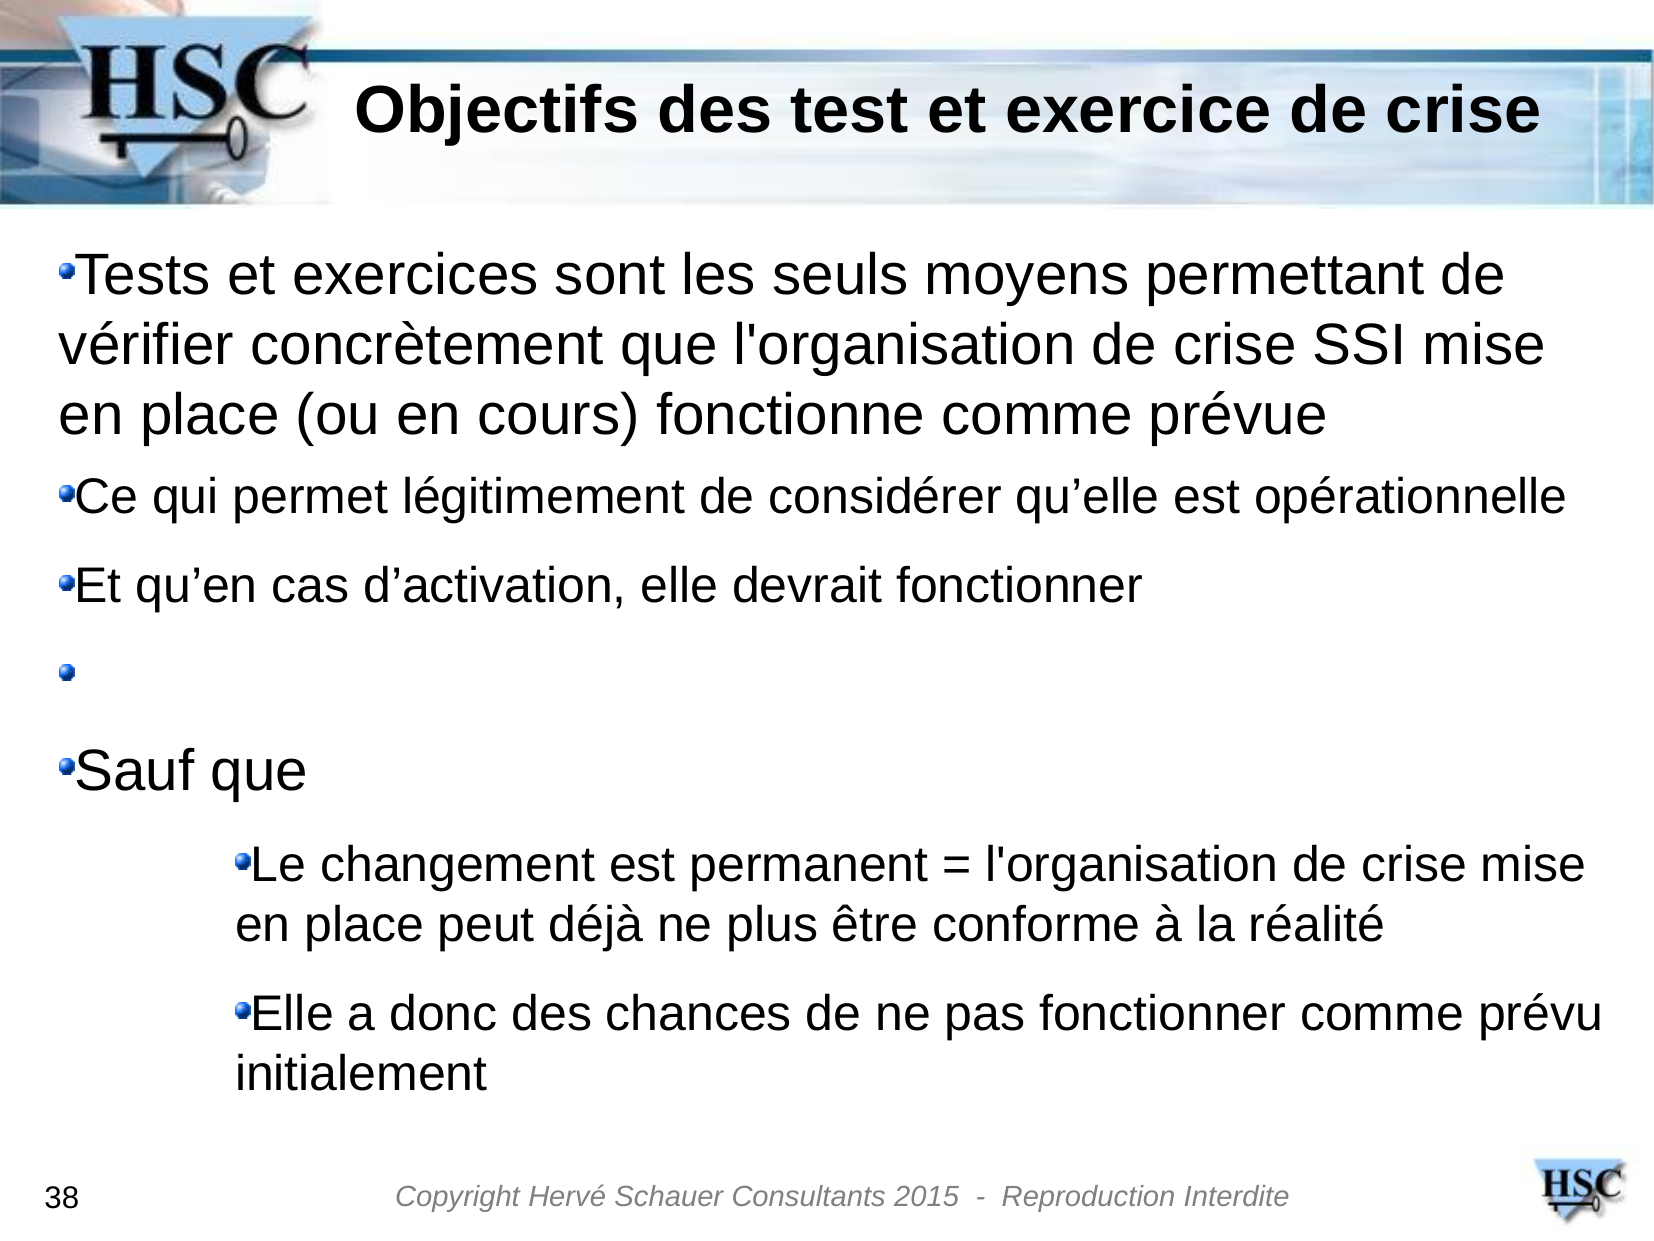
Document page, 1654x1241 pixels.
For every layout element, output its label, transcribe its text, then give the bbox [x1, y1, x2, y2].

title Objectifs des test et exercice de crise [354, 2, 1654, 210]
list Tests et exercices sont les seuls moyens permettant de vérifier concrètement que l'organisation de crise SSI mise en place (ou en cours) fonctionne comme prévue Ce qui permet légitimement de considérer qu’elle est opérationnelle Et qu’en cas d’activation, elle devrait fonctionner Sauf que Le changement est permanent = l'organisation de crise mise en place peut déjà ne plus être conforme à la réalité Elle a donc des chances de ne pas fonctionner comme prévu initialement [59, 236, 1625, 1152]
